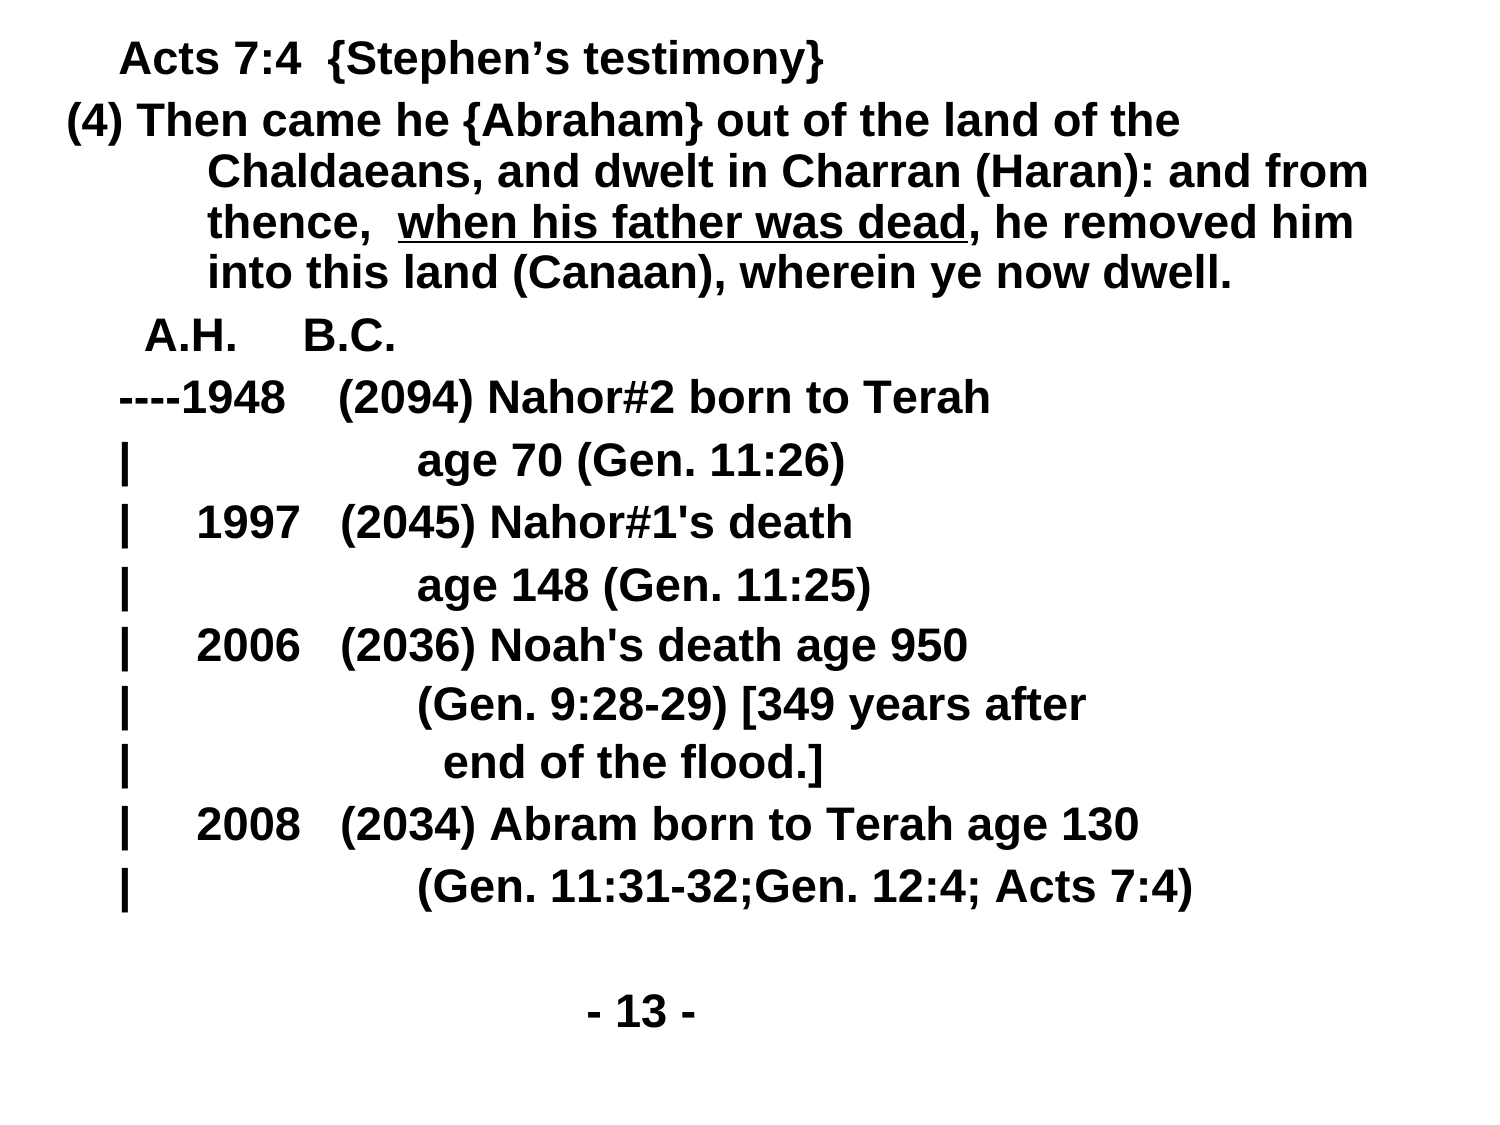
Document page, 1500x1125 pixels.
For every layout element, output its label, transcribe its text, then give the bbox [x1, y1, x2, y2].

list Acts 7:4 {Stephen’s testimony} Then came he {Abraham} out of the land of the Chaldaeans, and dwelt in Charran (Haran): and from thence, when his father was dead, he removed him into this land (Canaan), wherein ye now dwell. A.H. B.C. ----1948 (2094) Nahor#2 born to Terah | age 70 (Gen. 11:26) | 1997 (2045) Nahor#1's death | age 148 (Gen. 11:25) | 2006 (2036) Noah's death age 950 | (Gen. 9:28-29) [349 years after | end of the flood.] | 2008 (2034) Abram born to Terah age 130 | (Gen. 11:31-32;Gen. 12:4; Acts 7:4) - 13 - [50, 26, 1401, 1097]
